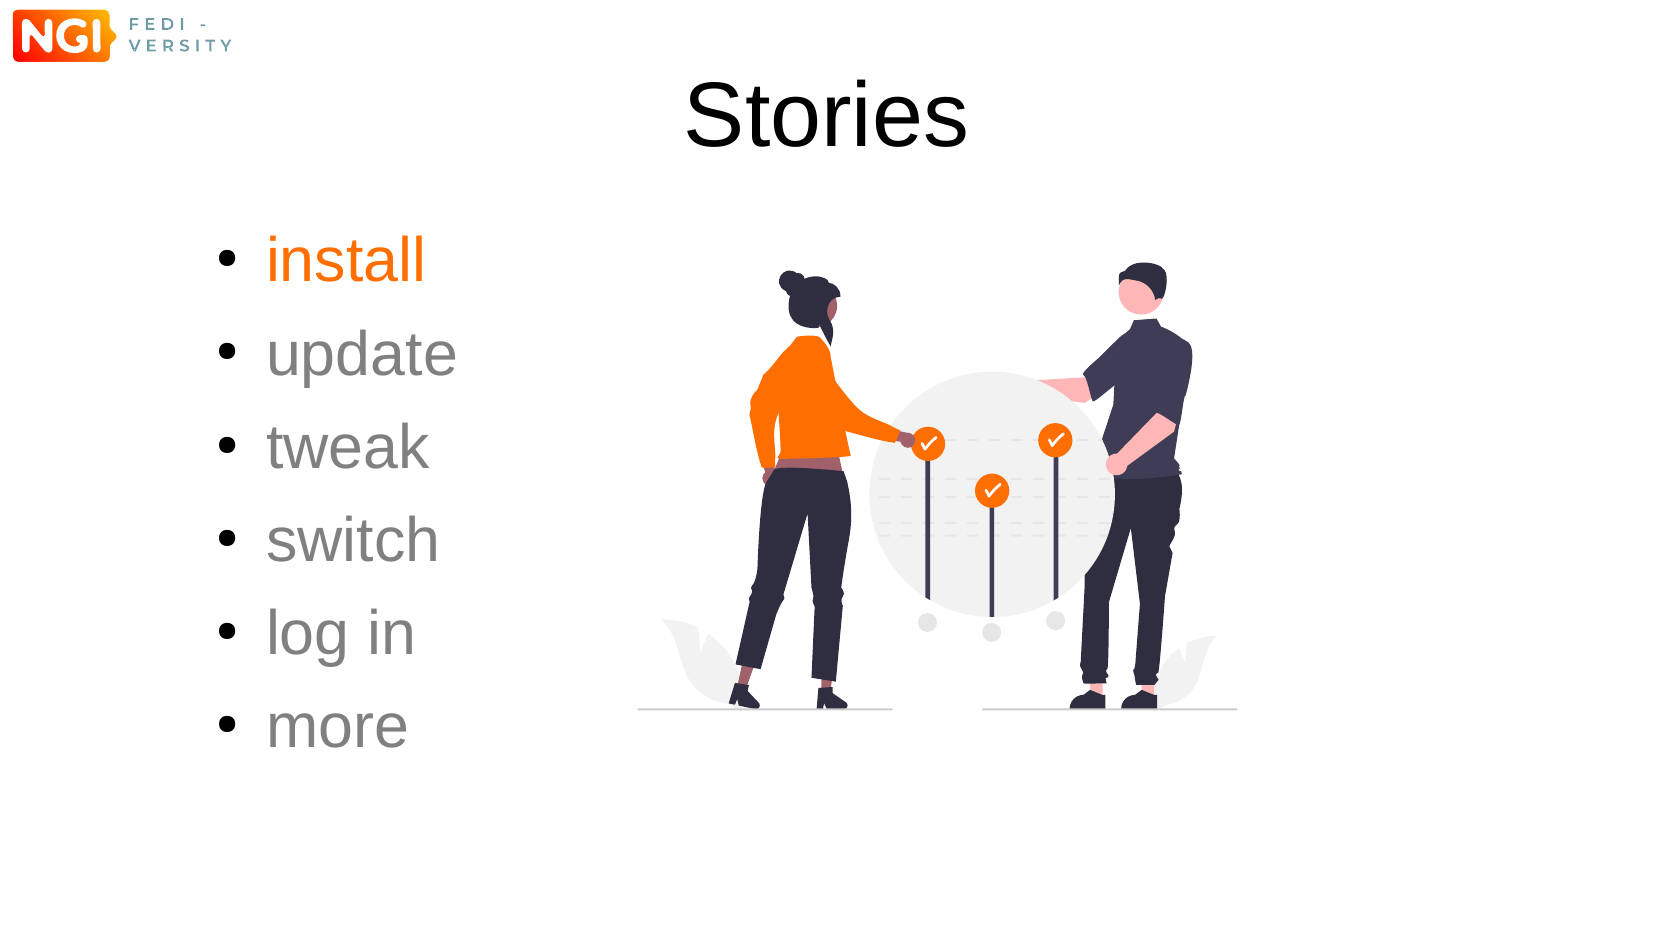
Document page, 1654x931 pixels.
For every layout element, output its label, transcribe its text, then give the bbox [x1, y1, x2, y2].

picture [637, 262, 1238, 713]
title Stories [82, 37, 1571, 193]
picture [12, 9, 232, 62]
list install update tweak switch log in more [199, 225, 488, 765]
